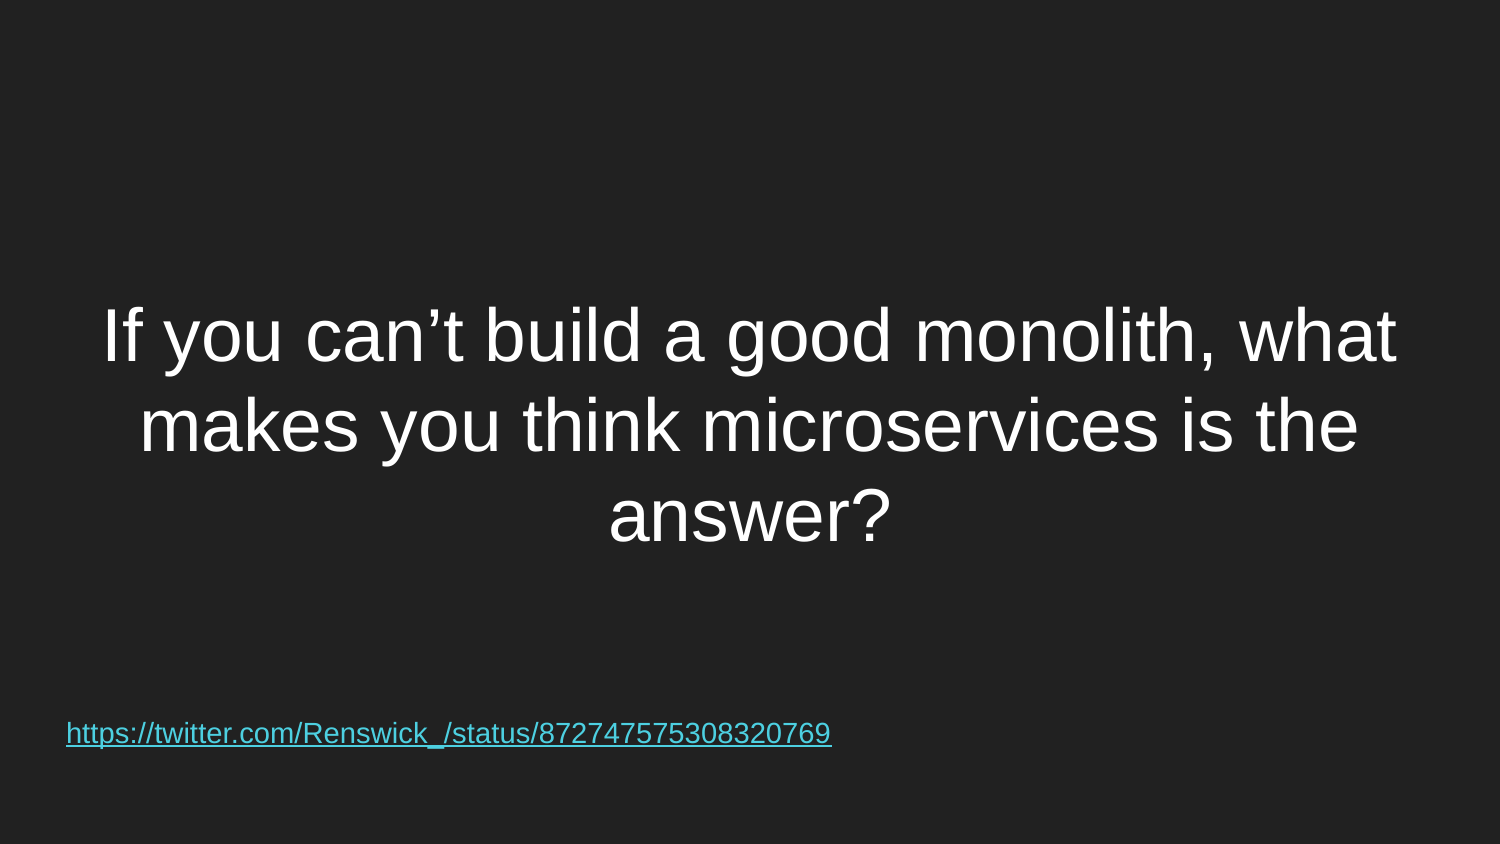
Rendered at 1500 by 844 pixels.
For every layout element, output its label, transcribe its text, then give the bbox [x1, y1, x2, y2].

list https://twitter.com/Renswick_/status/872747575308320769 [51, 694, 1036, 794]
title If you can’t build a good monolith, what makes you think microservices is the answer? [51, 352, 1449, 491]
